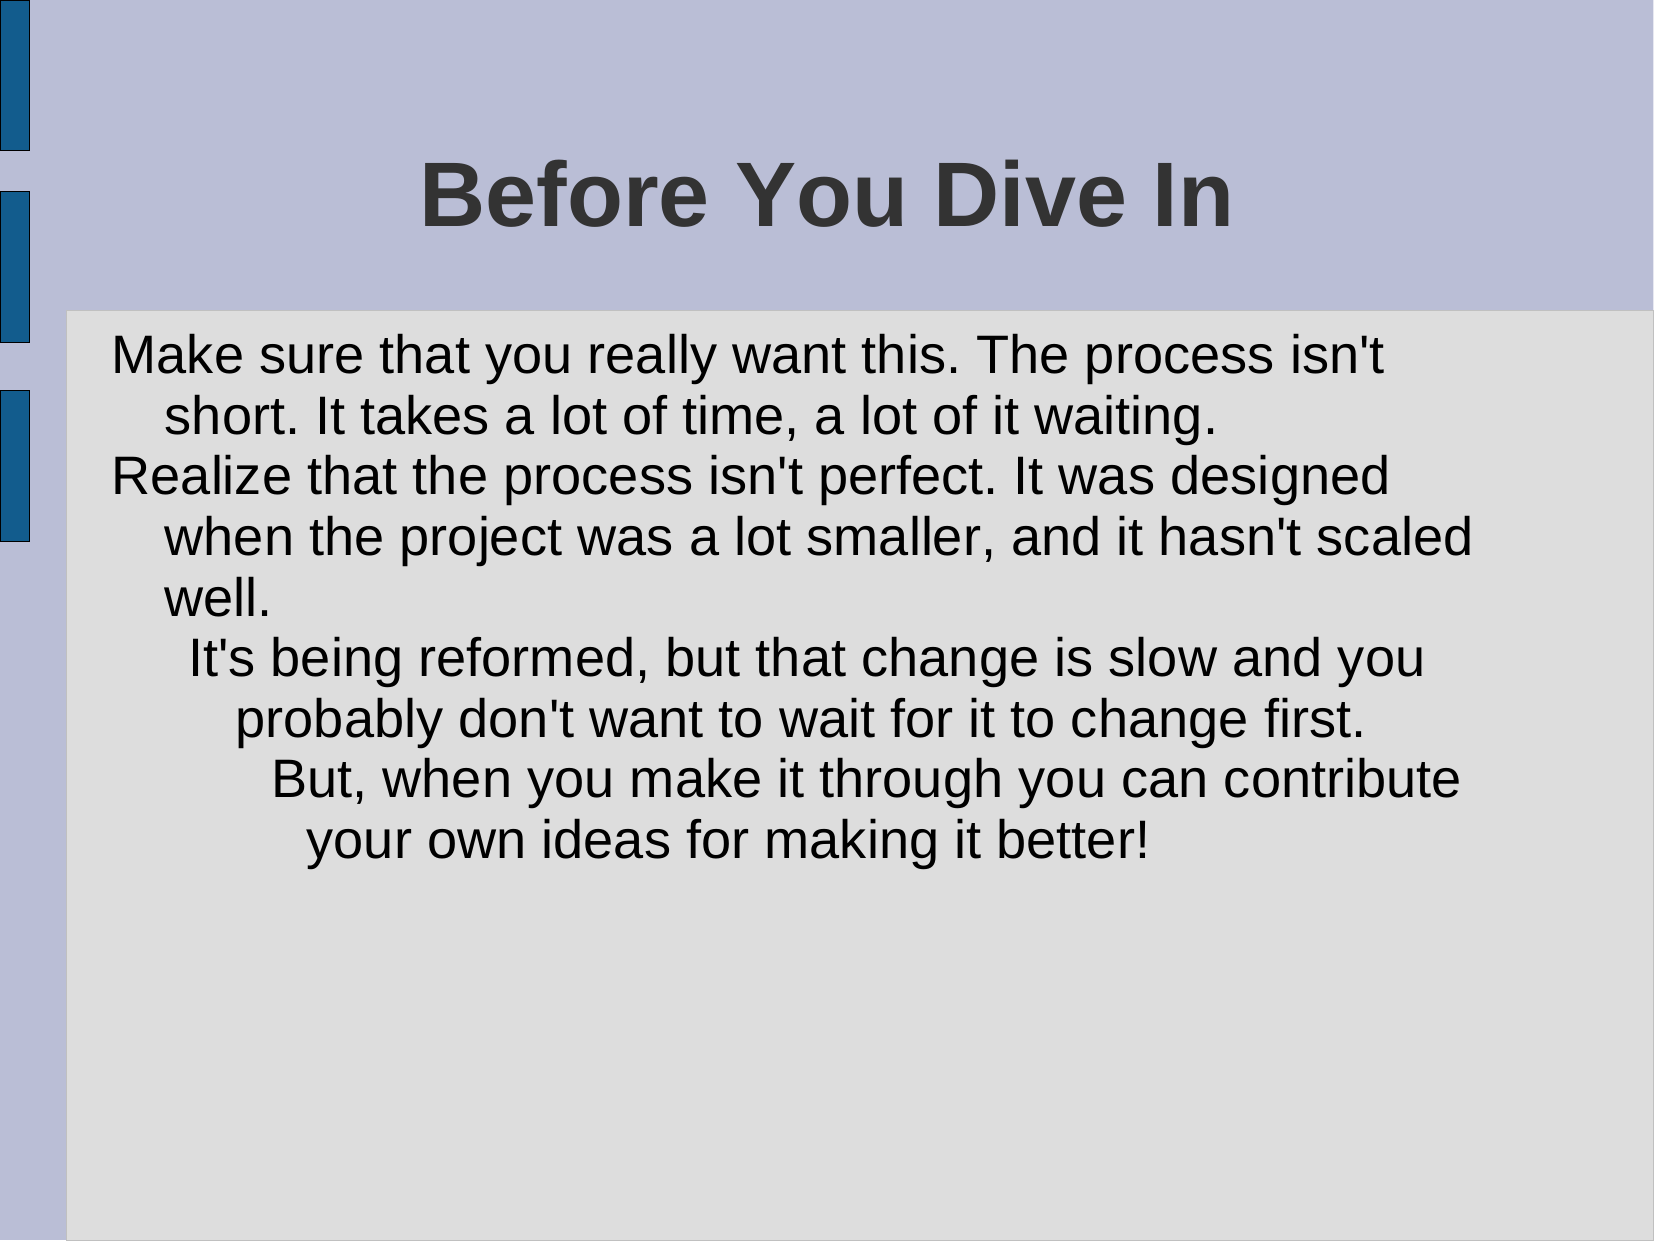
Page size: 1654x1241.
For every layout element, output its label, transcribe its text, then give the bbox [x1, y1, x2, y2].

title Before You Dive In [121, 91, 1534, 299]
list Make sure that you really want this. The process isn't short. It takes a lot of time, a lot of it waiting. Realize that the process isn't perfect. It was designed when the project was a lot smaller, and it hasn't scaled well. It's being reformed, but that change is slow and you probably don't want to wait for it to change first. But, when you make it through you can contribute your own ideas for making it better! [93, 324, 1506, 1107]
